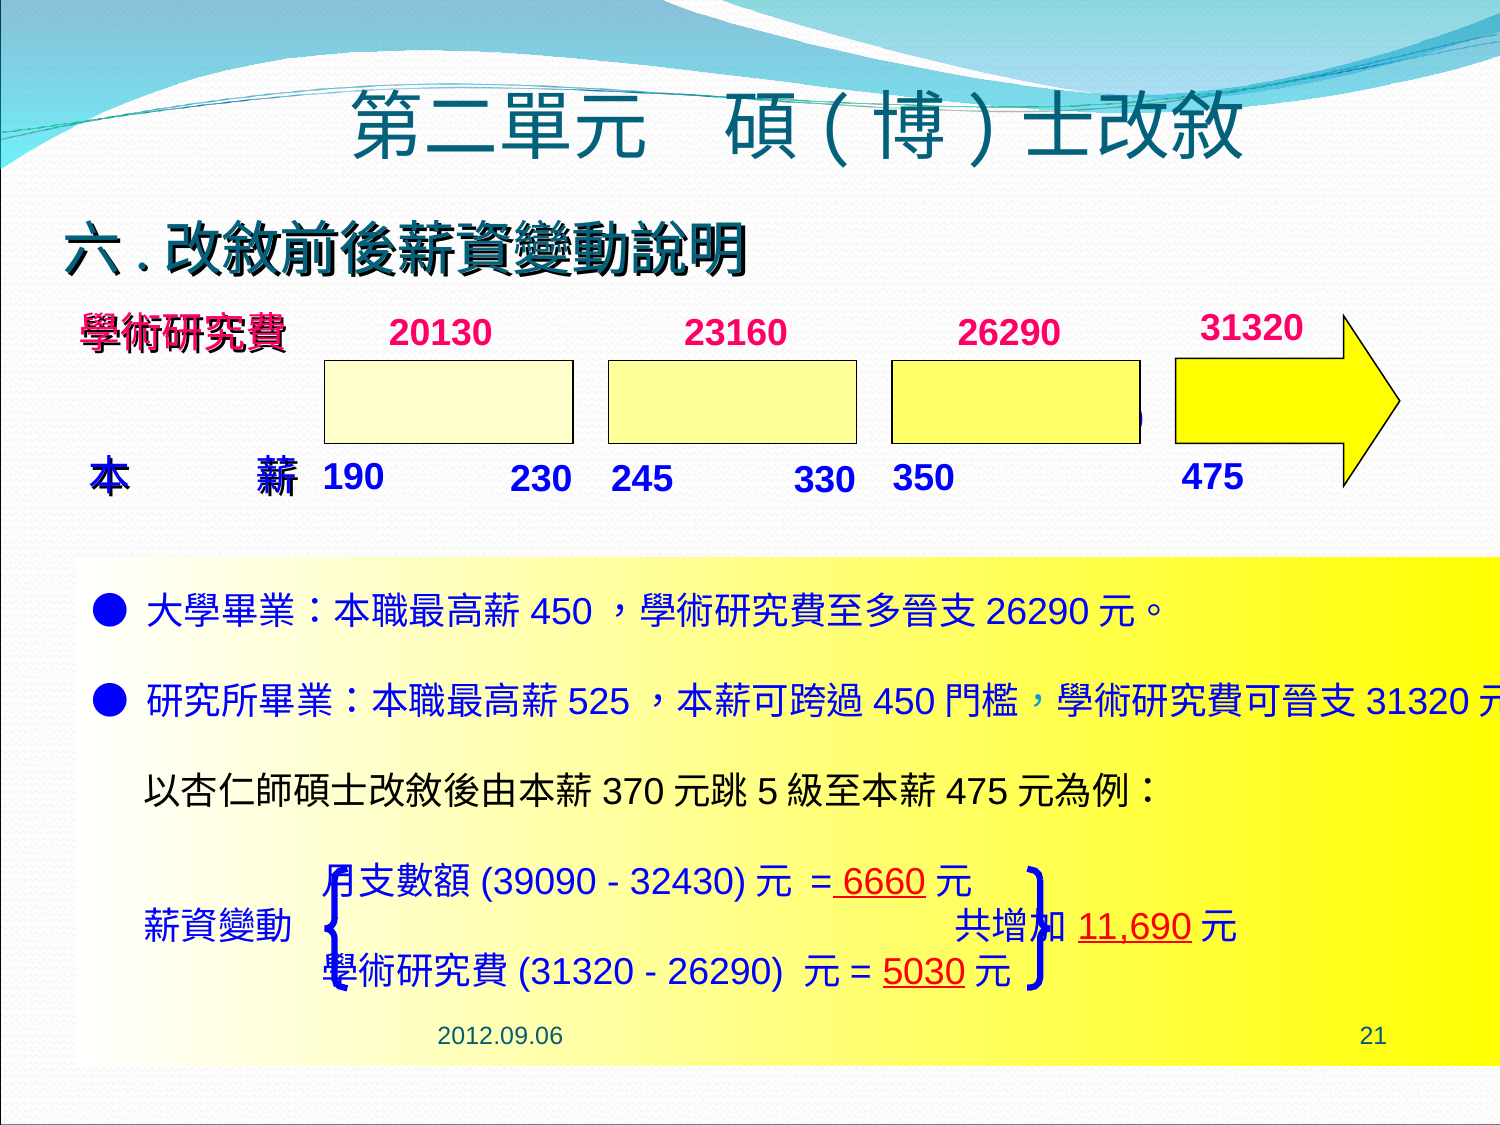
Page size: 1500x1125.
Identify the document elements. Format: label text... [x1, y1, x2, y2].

text_box 26290 [956, 294, 1063, 366]
text_box 475 [1159, 438, 1266, 510]
text_box 2012.09.06 [437, 975, 651, 1051]
text_box 20130 [387, 294, 494, 366]
title 六.改敘前後薪資變動說明 [35, 172, 774, 282]
text_box [324, 360, 573, 444]
text_box 學術研究費 [29, 289, 337, 373]
text_box 本 薪 [39, 432, 347, 516]
text_box 31320 [1198, 289, 1306, 361]
text_box 245 [595, 441, 696, 513]
text_box [891, 360, 1141, 444]
text_box [1175, 315, 1400, 487]
text_box 第二單元 碩(博)士改敘 [159, 19, 1435, 170]
picture [0, 0, 1500, 1125]
text_box ● 大學畢業：本職最高薪450，學術研究費至多晉支26290元。 ● 研究所畢業：本職最高薪525，本薪可跨過450門檻，學術研究費可晉支31320元。 以杏仁師碩士改敘後由本薪370元跳5級至本薪475元為例： 月支數額(39090 - 32430)元 = 6660元 薪資變動 共增加11,690元 學術研究費(31320 - 26290) 元= 5030元 [76, 557, 1500, 1066]
text_box 350 [870, 439, 978, 511]
text_box 190 [300, 438, 407, 510]
text_box 450 [1059, 381, 1166, 453]
text_box 23160 [682, 294, 790, 366]
text_box [608, 360, 857, 444]
text_box 230 [488, 440, 595, 513]
text_box 330 [771, 442, 879, 514]
text_box <number> [1175, 975, 1388, 1051]
